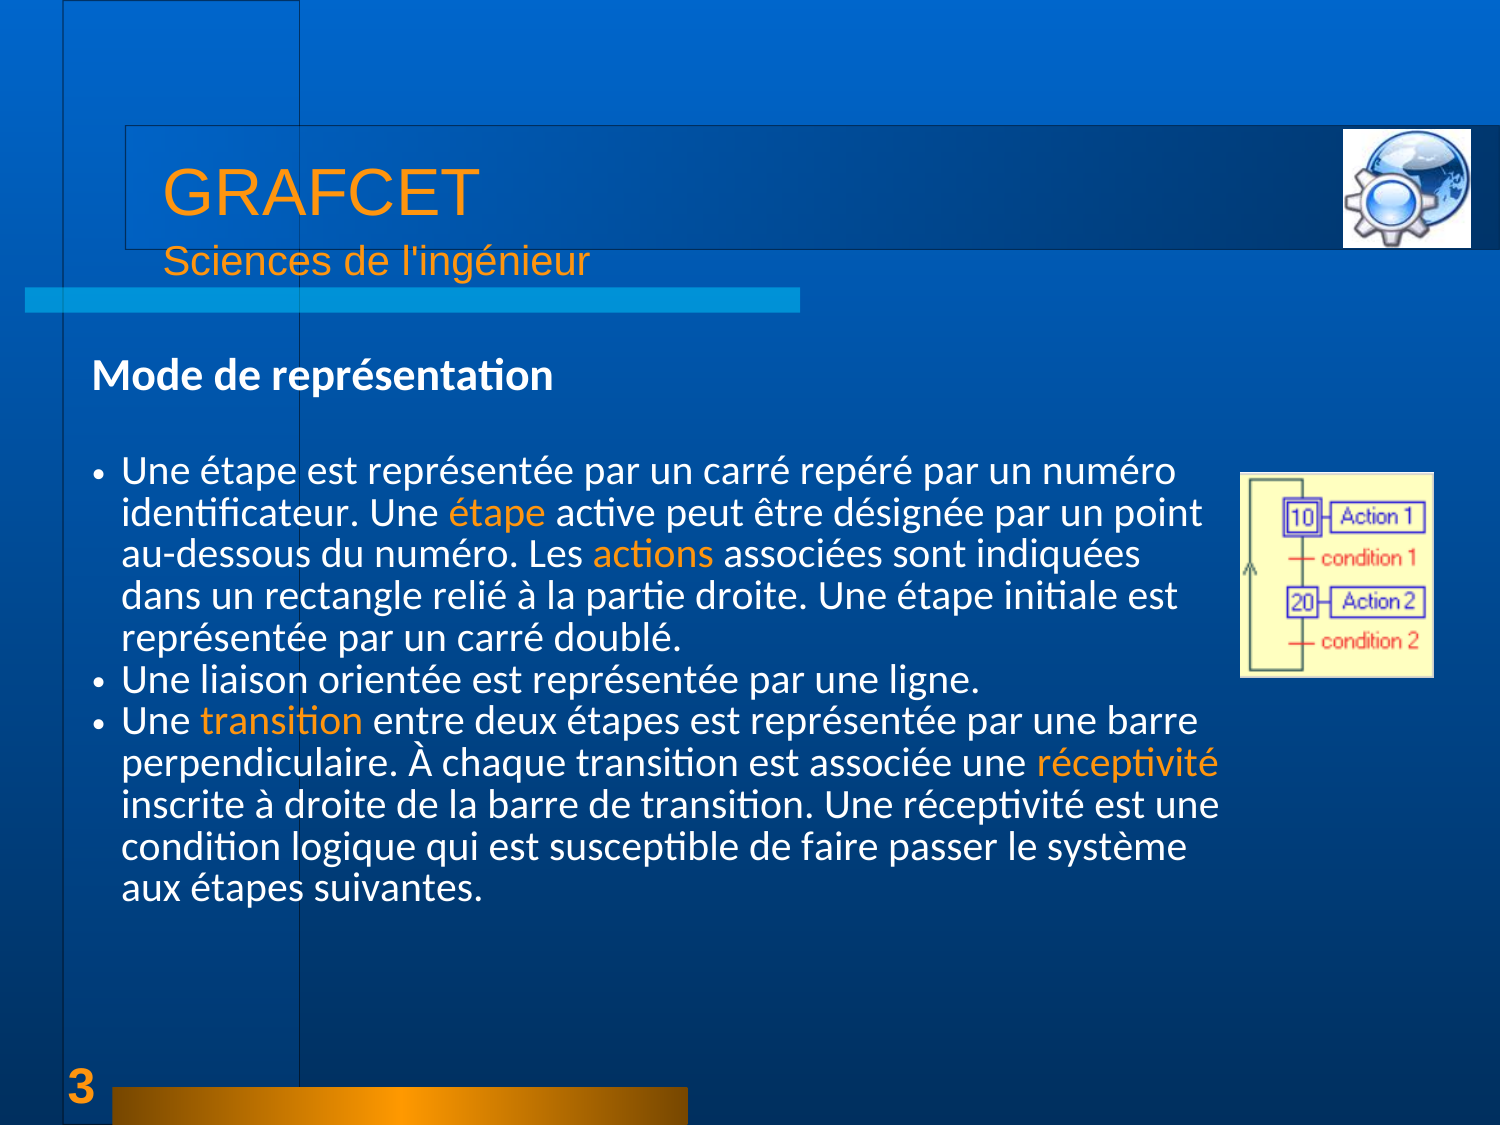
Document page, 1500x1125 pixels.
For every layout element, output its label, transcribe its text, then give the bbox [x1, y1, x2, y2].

text_box Mode de représentation Une étape est représentée par un carré repéré par un numéro identificateur. Une étape active peut être désignée par un point au-dessous du numéro. Les actions associées sont indiquées dans un rectangle relié à la partie droite. Une étape initiale est représentée par un carré doublé. Une liaison orientée est représentée par une ligne. Une transition entre deux étapes est représentée par une barre perpendiculaire. À chaque transition est associée une réceptivité inscrite à droite de la barre de transition. Une réceptivité est une condition logique qui est susceptible de faire passer le système aux étapes suivantes. [76, 348, 1241, 1032]
picture [1343, 129, 1471, 248]
picture [1240, 472, 1434, 678]
